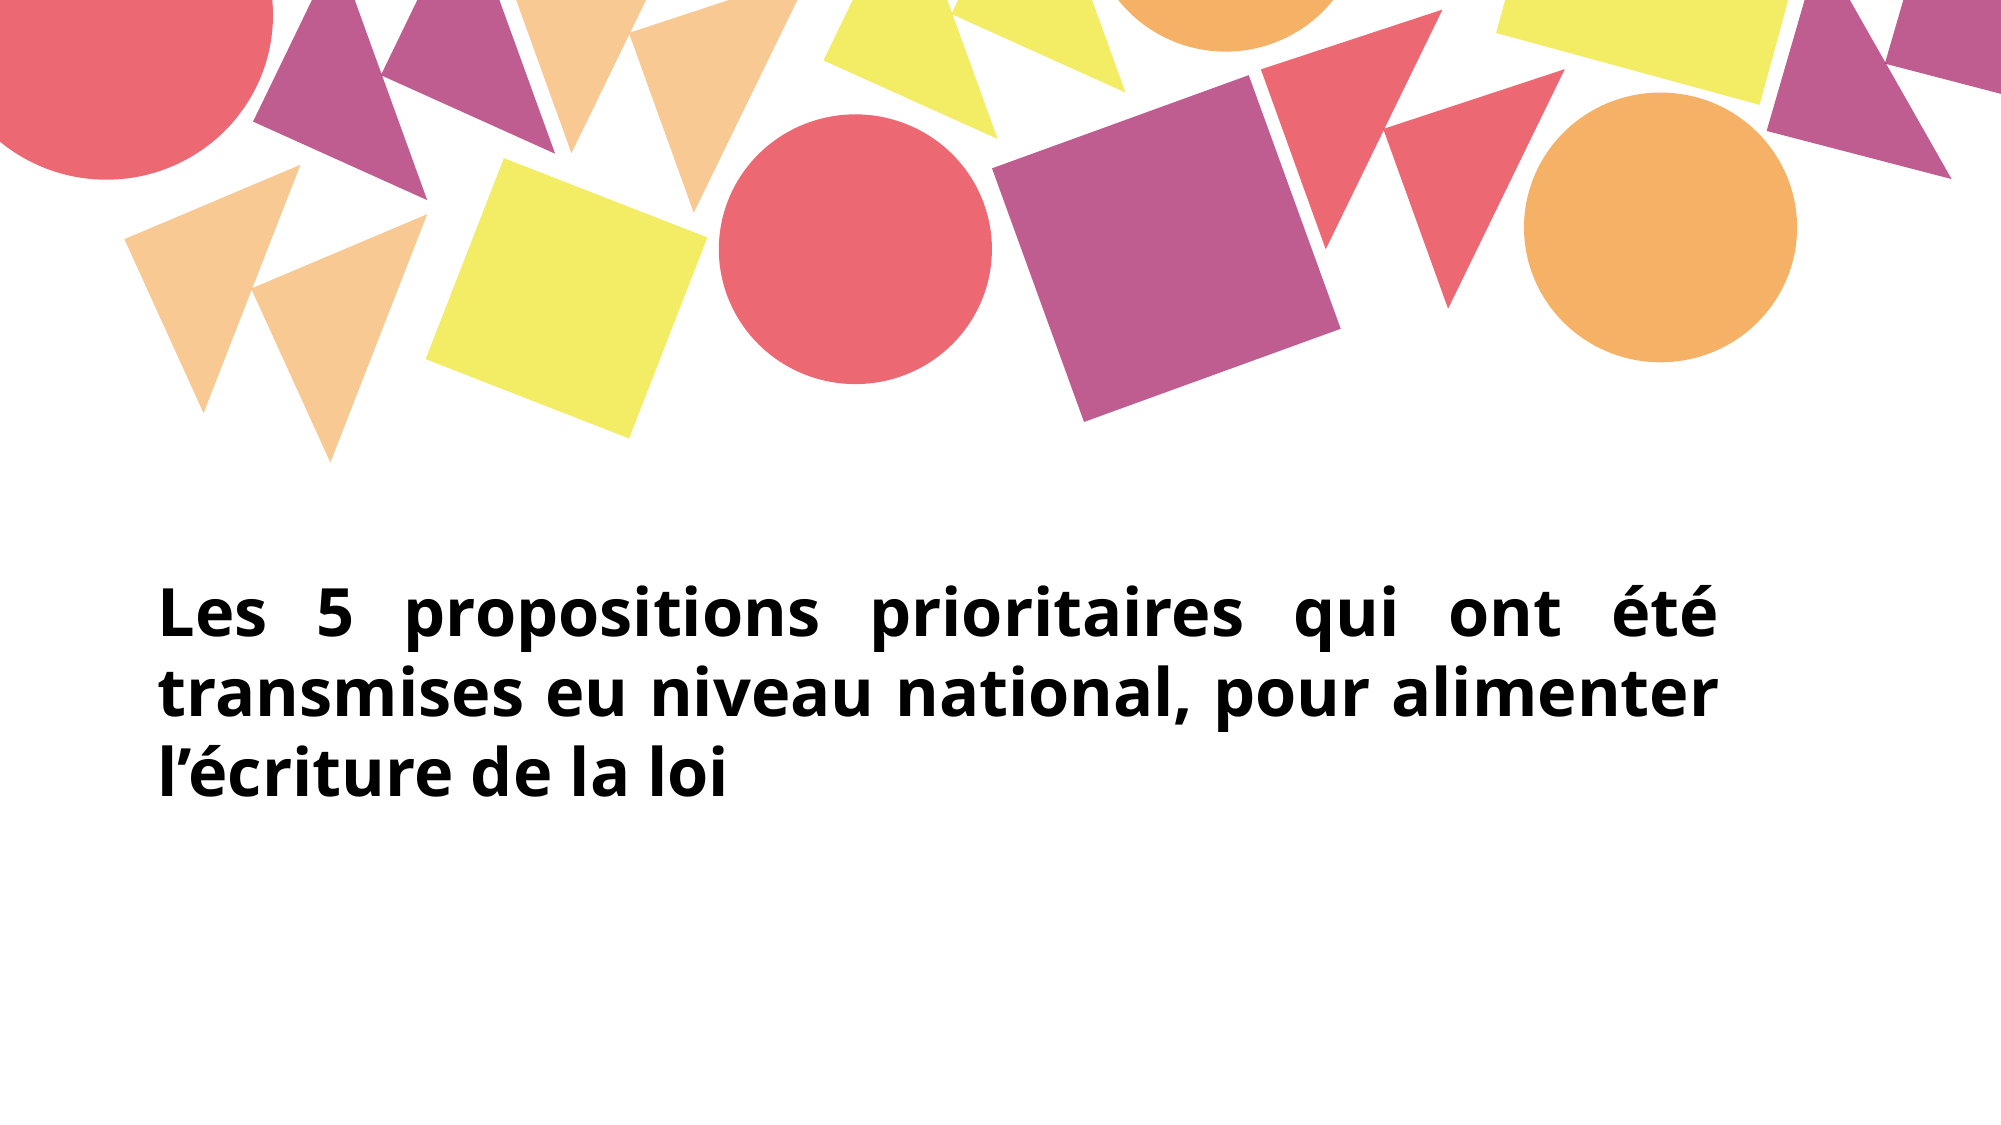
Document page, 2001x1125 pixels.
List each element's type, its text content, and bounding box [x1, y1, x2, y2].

text_box Les 5 propositions prioritaires qui ont été transmises eu niveau national, pour alimenter l’écriture de la loi [142, 562, 1858, 1098]
picture [0, 0, 2000, 463]
